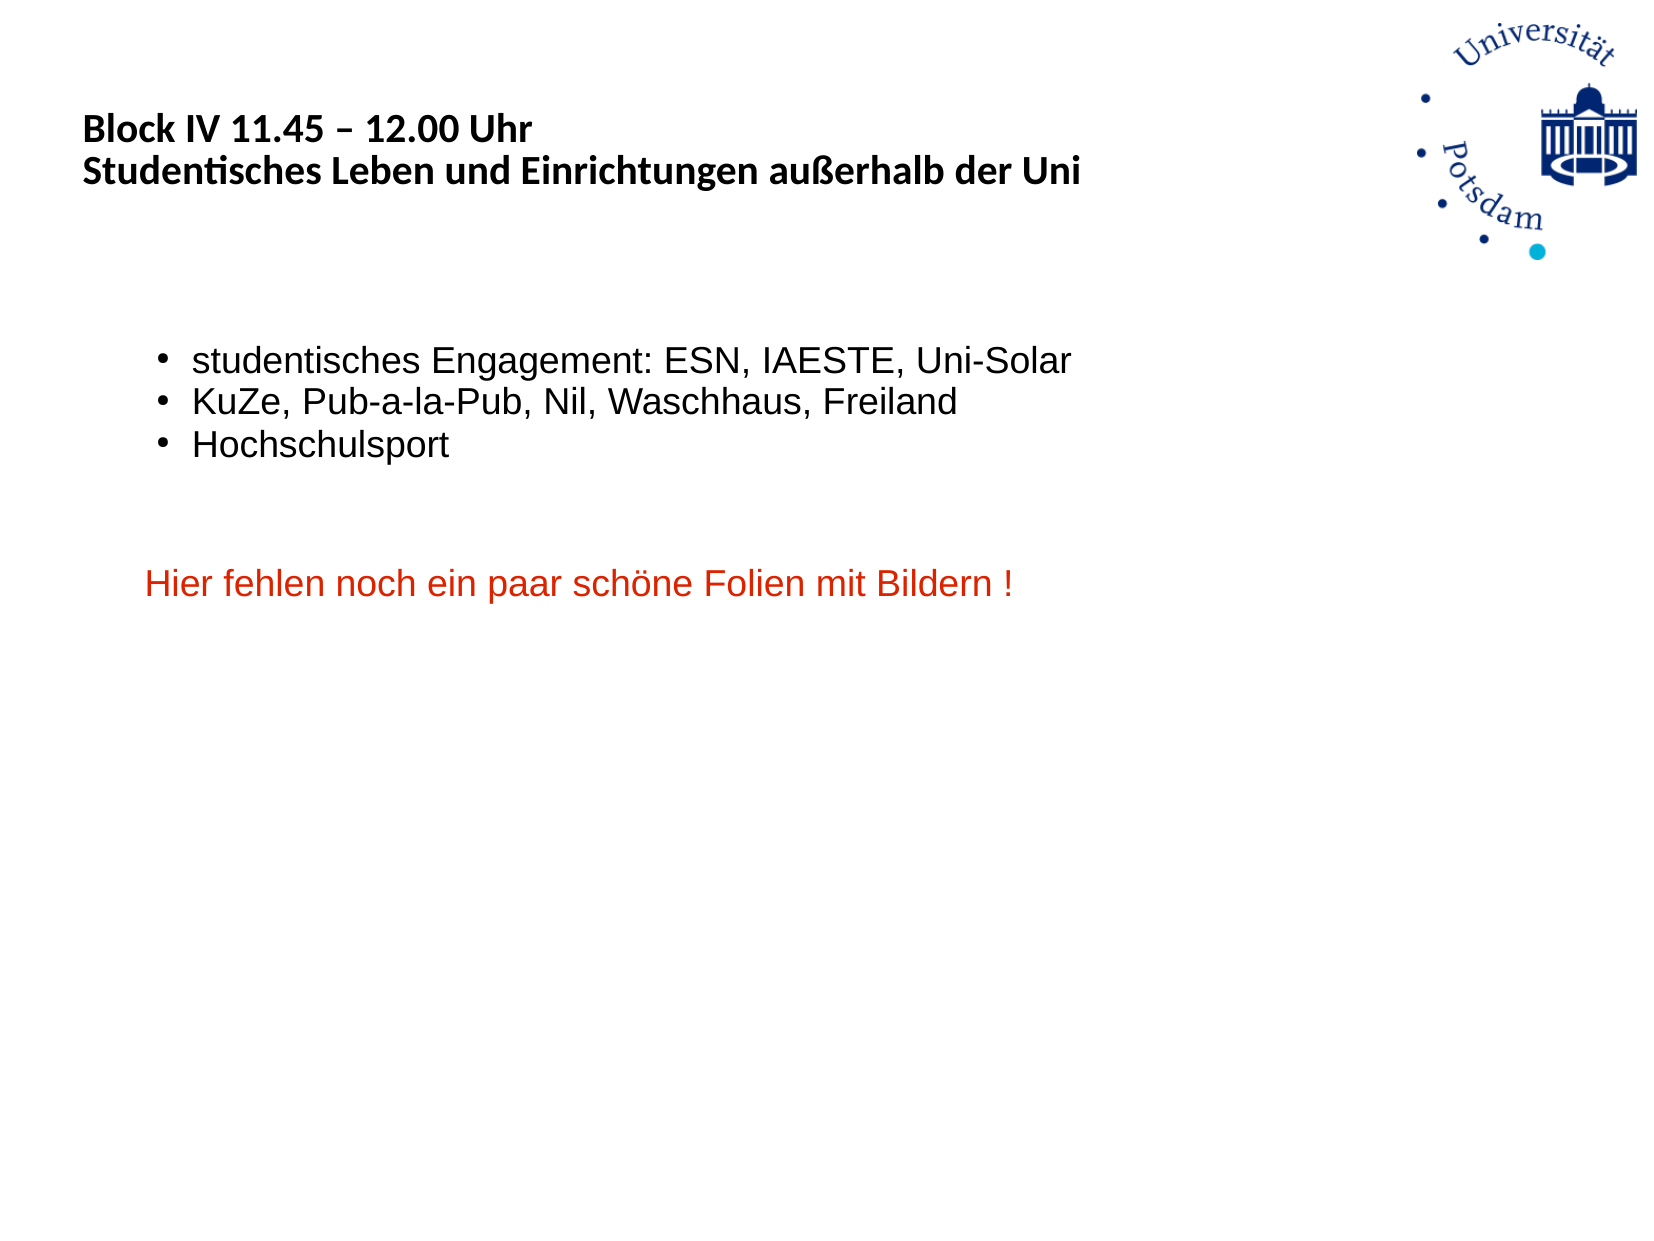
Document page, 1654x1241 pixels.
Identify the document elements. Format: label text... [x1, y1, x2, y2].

text_box Hier fehlen noch ein paar schöne Folien mit Bildern ! [129, 555, 1029, 612]
title Block IV 11.45 – 12.00 Uhr Studentisches Leben und Einrichtungen außerhalb der Uni [82, 49, 1571, 257]
text_box studentisches Engagement: ESN, IAESTE, Uni-Solar KuZe, Pub-a-la-Pub, Nil, Waschhaus, Freiland Hochschulsport [141, 331, 1088, 557]
picture [1417, 23, 1637, 260]
